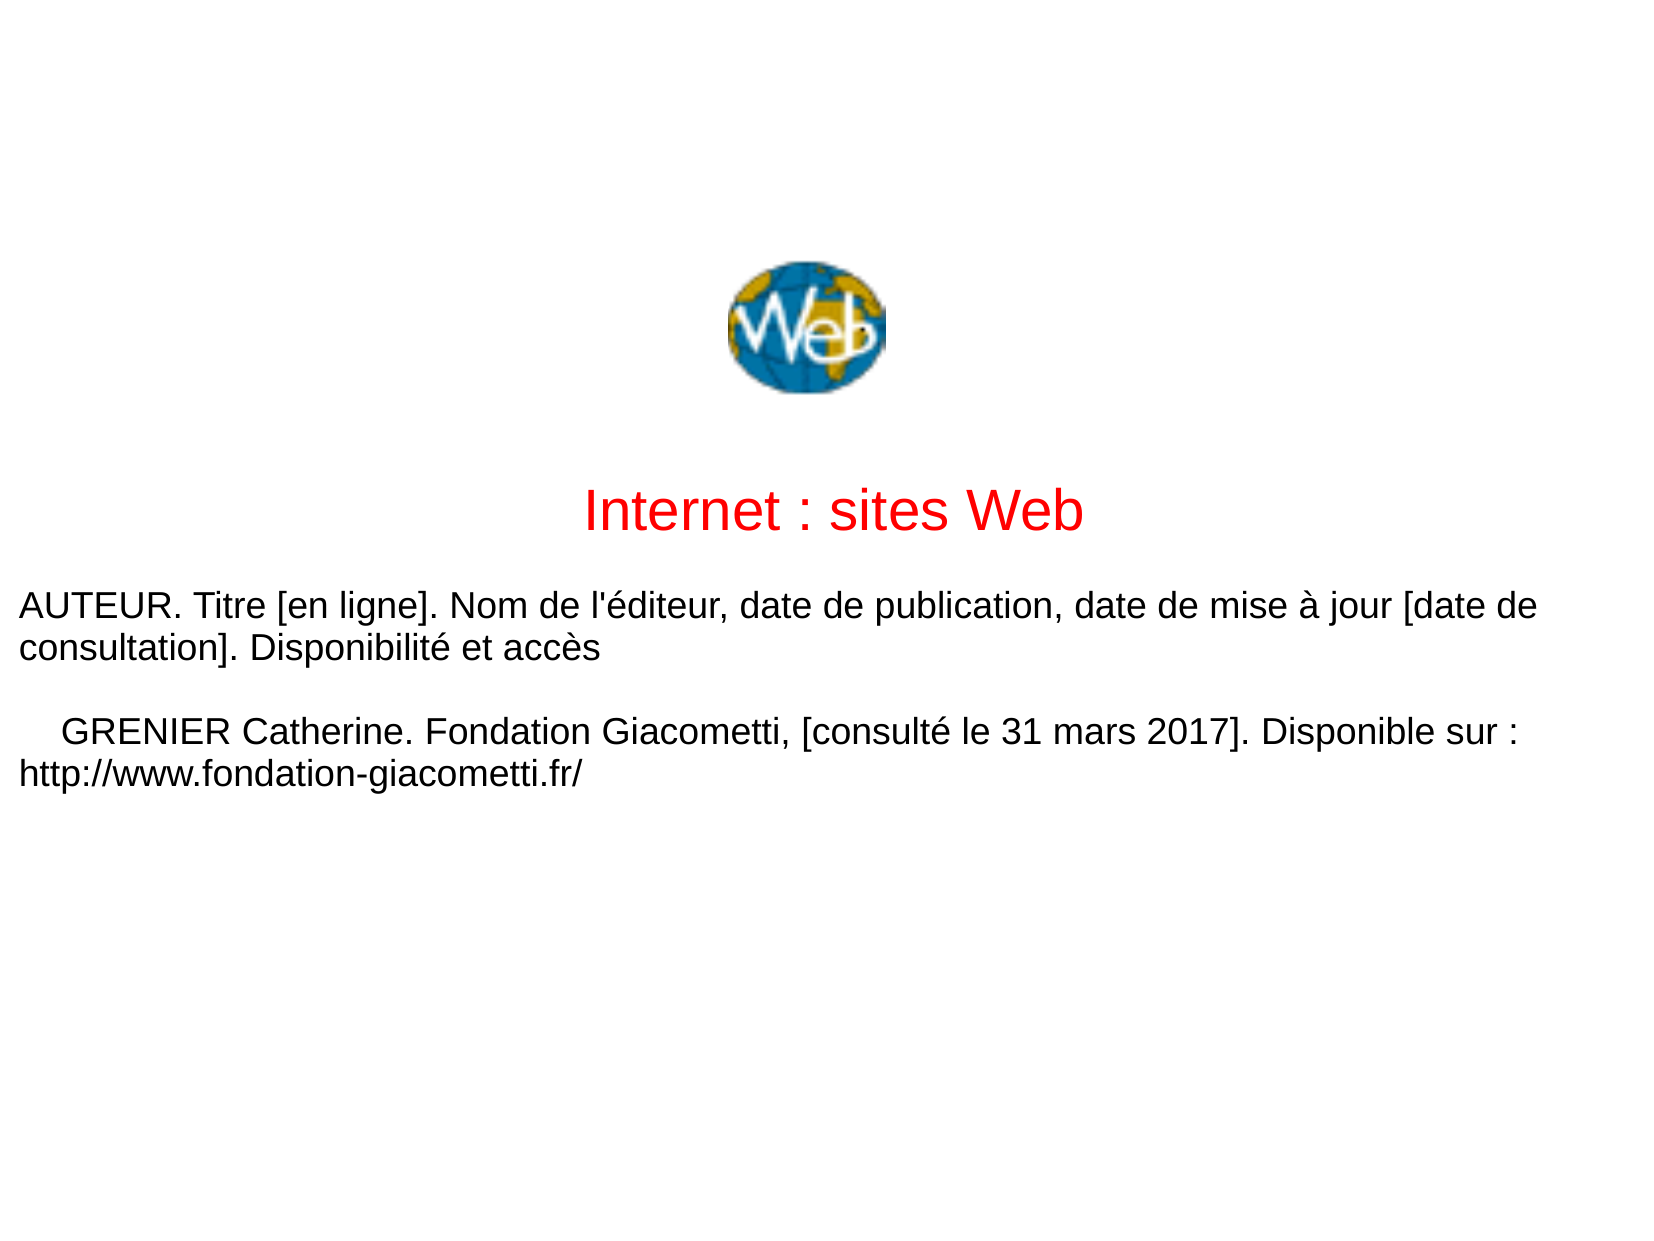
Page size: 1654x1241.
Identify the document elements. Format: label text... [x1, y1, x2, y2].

text_box Internet : sites Web AUTEUR. Titre [en ligne]. Nom de l'éditeur, date de publication, date de mise à jour [date de consultation]. Disponibilité et accès GRENIER Catherine. Fondation Giacometti, [consulté le 31 mars 2017]. Disponible sur : http://www.fondation-giacometti.fr/ [4, 470, 1654, 803]
picture [728, 256, 886, 402]
